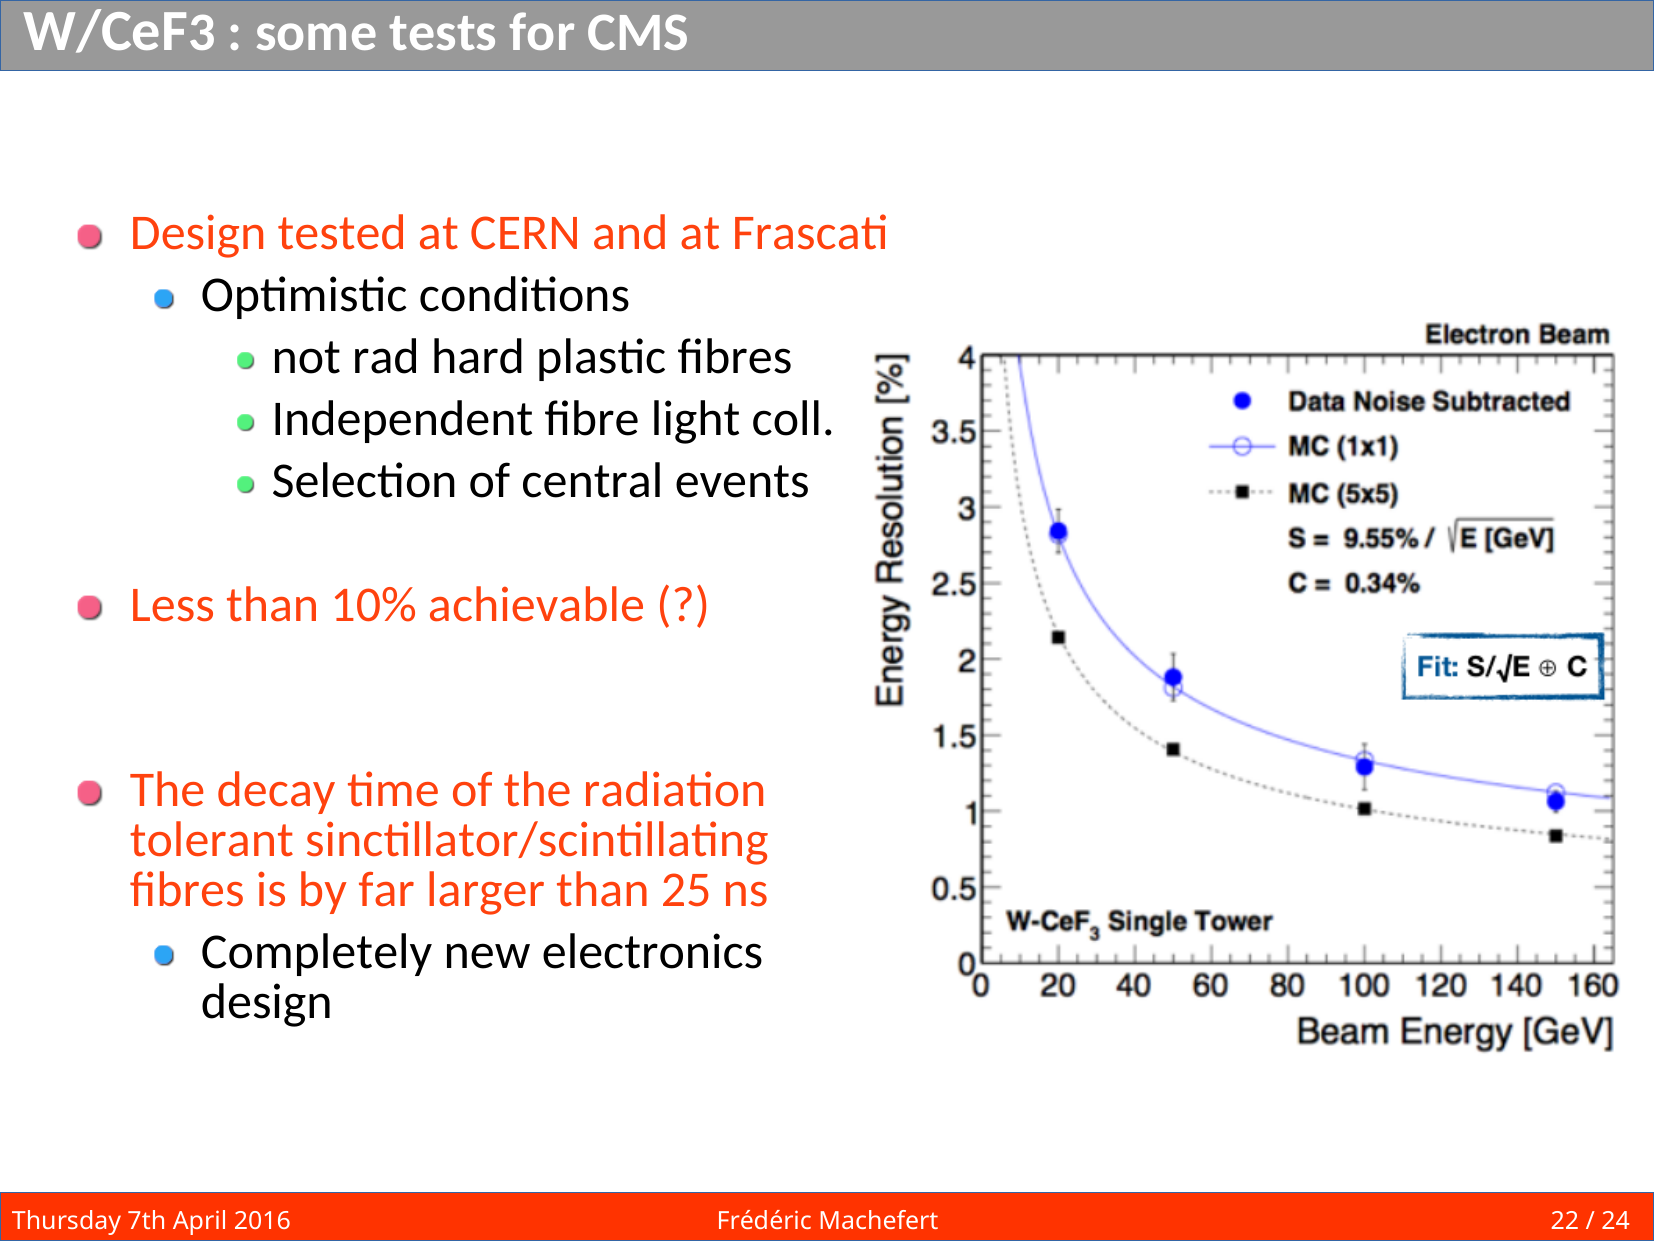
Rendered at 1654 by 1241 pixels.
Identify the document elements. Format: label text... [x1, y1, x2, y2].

title W/CeF3 : some tests for CMS [23, 0, 1630, 71]
list Design tested at CERN and at Frascati Optimistic conditions not rad hard plastic fibres Independent fibre light coll. Selection of central events Less than 10% achievable (?) The decay time of the radiation tolerant sinctillator/scintillating fibres is by far larger than 25 ns Completely new electronics design [59, 212, 1595, 1171]
picture [862, 318, 1639, 1060]
